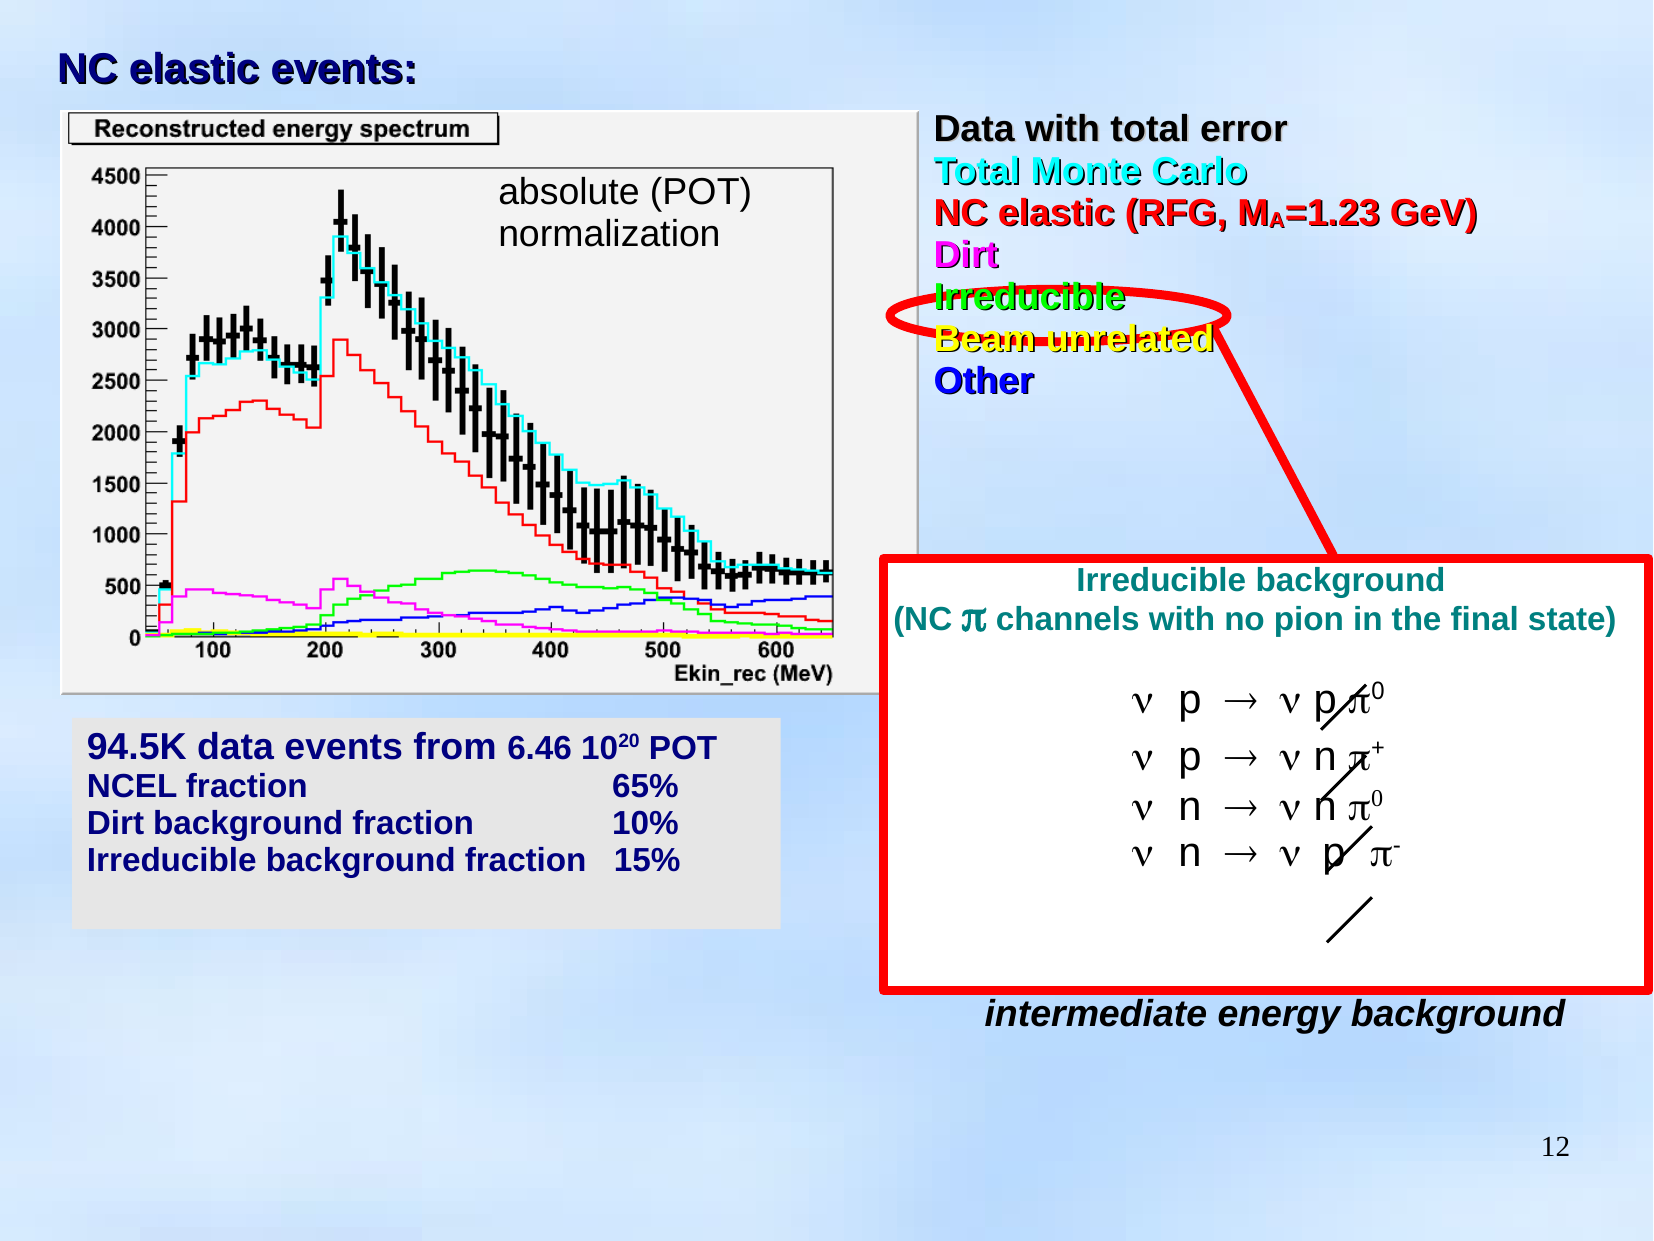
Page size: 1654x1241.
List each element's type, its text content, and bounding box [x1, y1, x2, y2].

text_box n p  n p p0 n p  n n p+ n n  n n p0 n n  n p p- [1117, 661, 1568, 935]
text_box 94.5K data events from 6.46 1020 POT NCEL fraction 65% Dirt background fraction 10% Irreducible background fraction 15% [72, 717, 781, 930]
text_box Data with total error Total Monte Carlo NC elastic (RFG, MA=1.23 GeV) Dirt Irreducible Beam unrelated Other [918, 99, 1627, 473]
text_box [883, 664, 1649, 991]
text_box Irreducible background (NC p channels with no pion in the final state) [878, 554, 1653, 664]
text_box absolute (POT) normalization [483, 163, 897, 263]
text_box NC elastic events: [42, 37, 980, 100]
text_box intermediate energy background [969, 984, 1598, 1043]
picture [0, 0, 1654, 1241]
